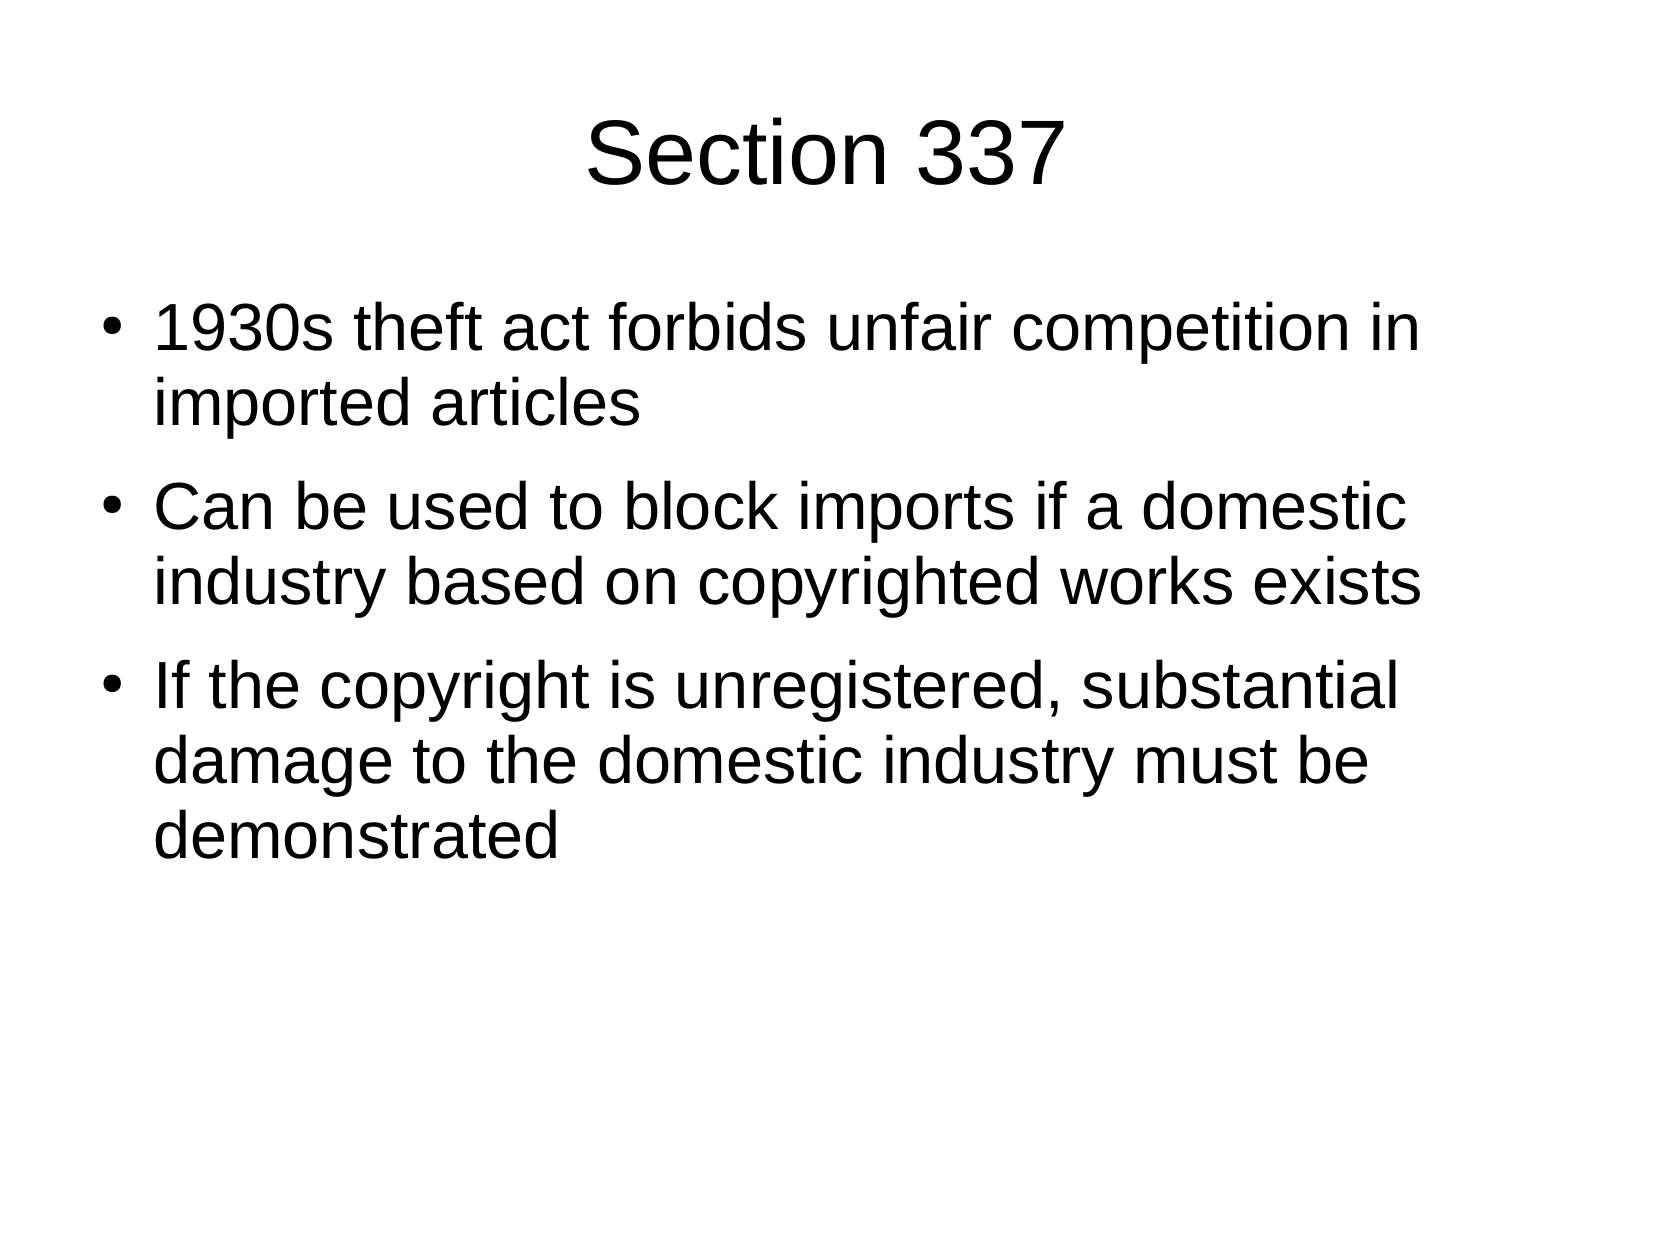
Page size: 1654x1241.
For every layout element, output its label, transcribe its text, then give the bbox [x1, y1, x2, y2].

list 1930s theft act forbids unfair competition in imported articles Can be used to block imports if a domestic industry based on copyrighted works exists If the copyright is unregistered, substantial damage to the domestic industry must be demonstrated [82, 290, 1571, 1109]
title Section 337 [82, 49, 1571, 257]
